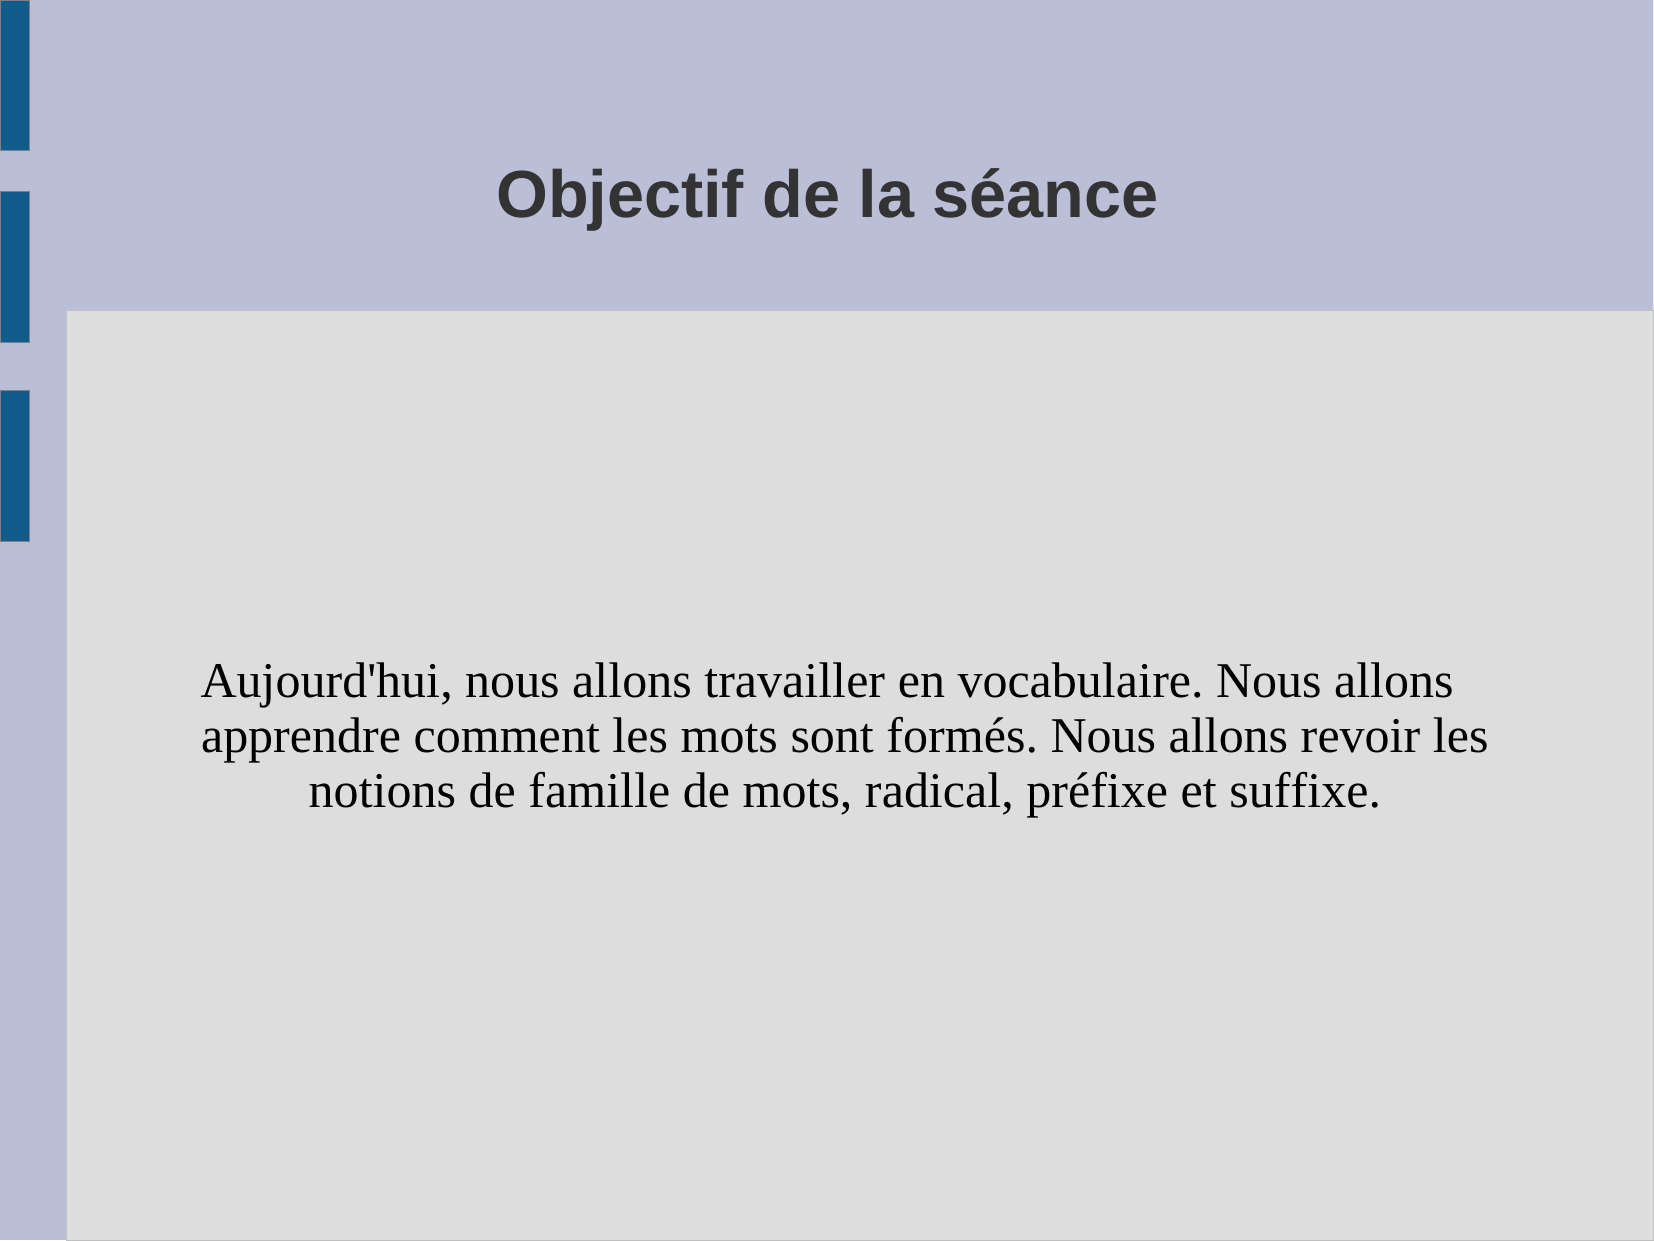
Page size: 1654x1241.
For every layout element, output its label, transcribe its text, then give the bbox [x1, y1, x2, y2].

subtitle Aujourd'hui, nous allons travailler en vocabulaire. Nous allons apprendre comment les mots sont formés. Nous allons revoir les notions de famille de mots, radical, préfixe et suffixe. [121, 344, 1534, 1127]
title Objectif de la séance [121, 91, 1534, 299]
